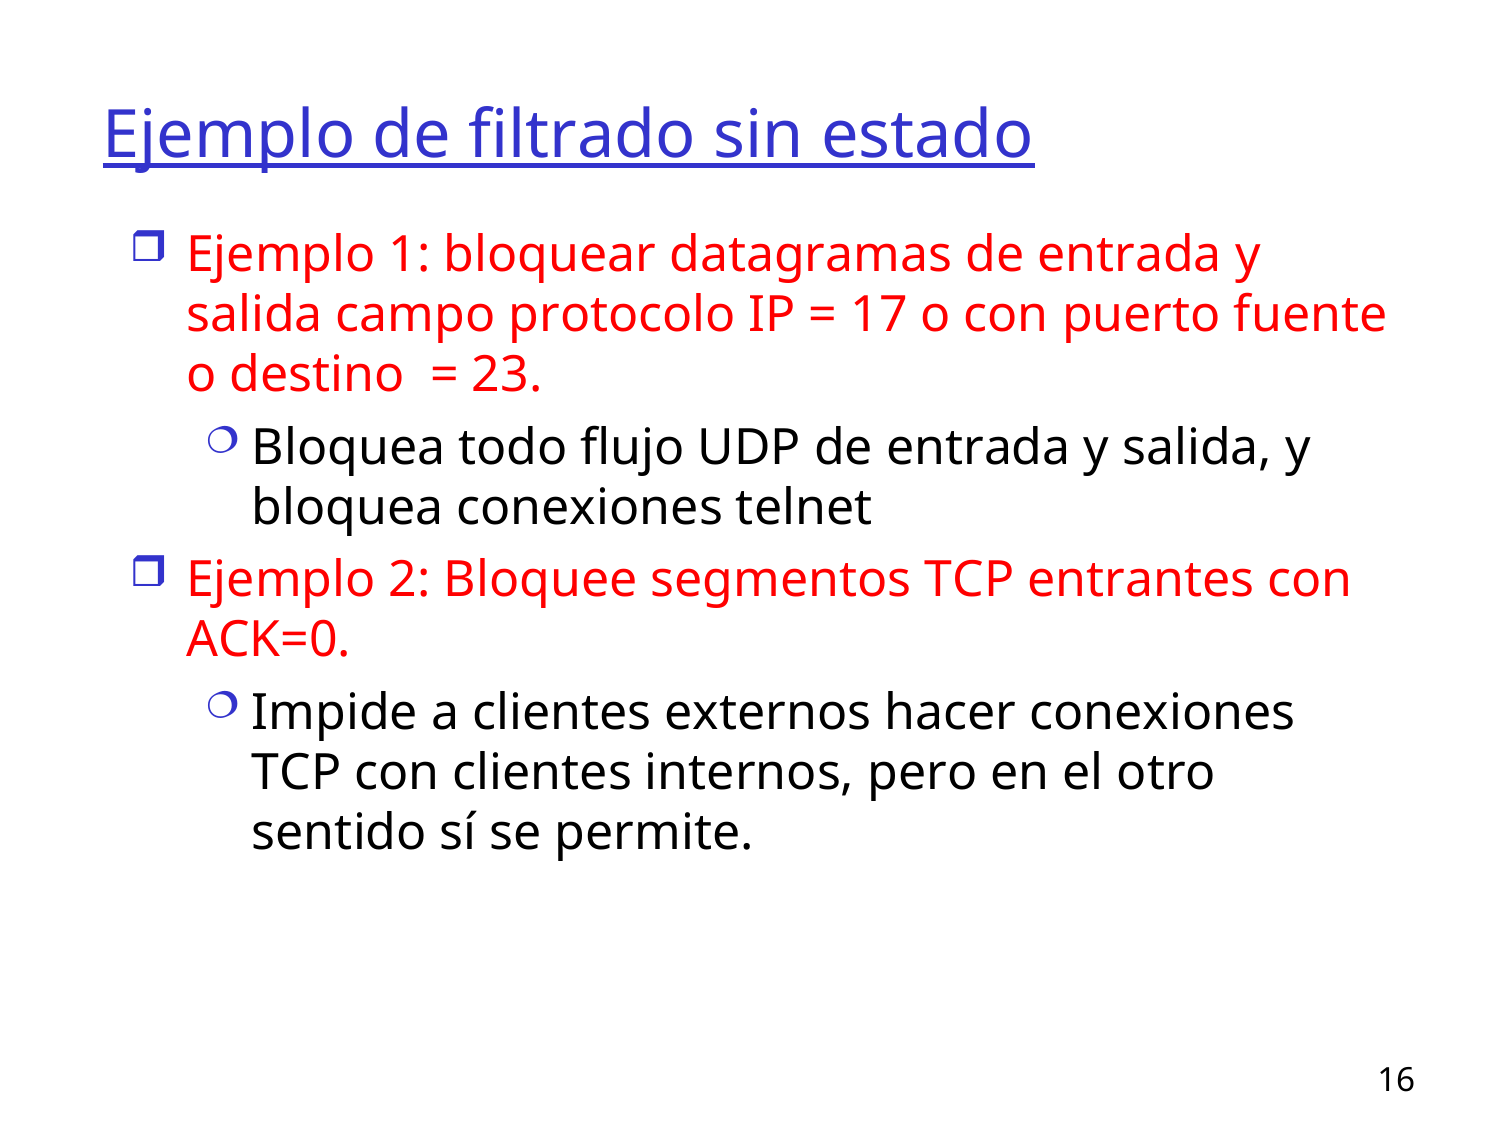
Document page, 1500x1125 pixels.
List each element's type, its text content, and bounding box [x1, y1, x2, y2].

list Ejemplo 1: bloquear datagramas de entrada y salida campo protocolo IP = 17 o con puerto fuente o destino = 23. Bloquea todo flujo UDP de entrada y salida, y bloquea conexiones telnet Ejemplo 2: Bloquee segmentos TCP entrantes con ACK=0. Impide a clientes externos hacer conexiones TCP con clientes internos, pero en el otro sentido sí se permite. [115, 214, 1404, 978]
title Ejemplo de filtrado sin estado [87, 37, 1363, 225]
